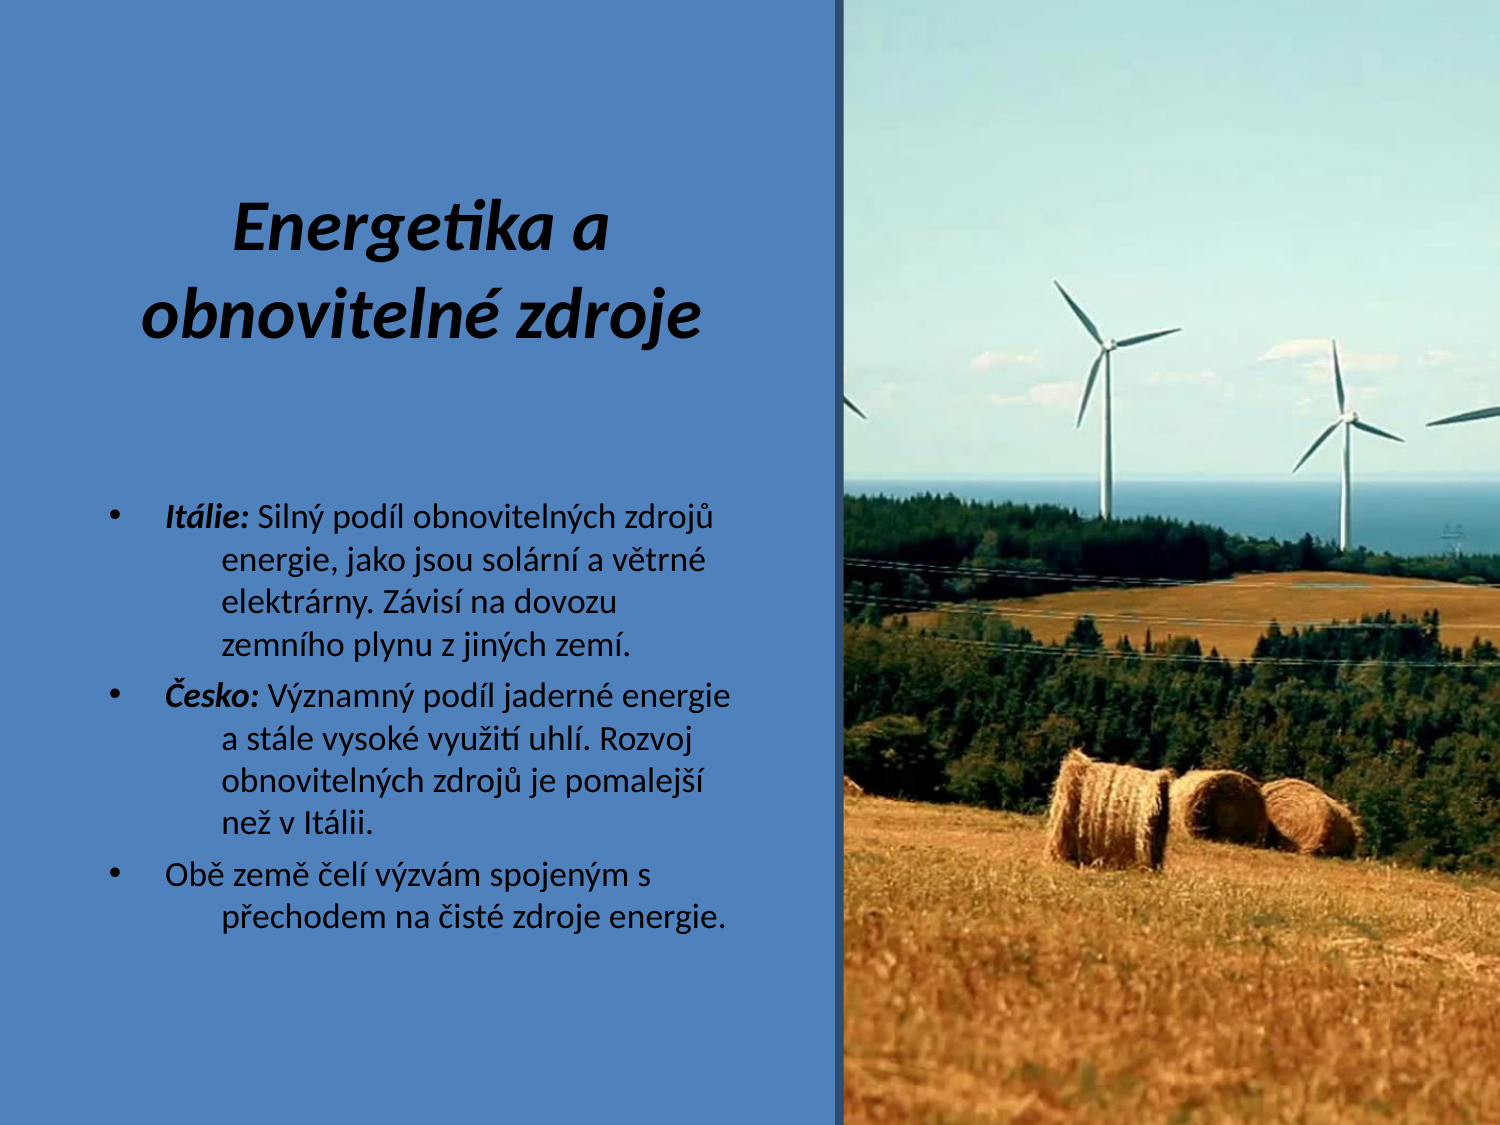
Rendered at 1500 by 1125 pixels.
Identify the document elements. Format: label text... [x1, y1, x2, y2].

title Energetika a obnovitelné zdroje [93, 125, 751, 405]
list Itálie: Silný podíl obnovitelných zdrojů energie, jako jsou solární a větrné elektrárny. Závisí na dovozu zemního plynu z jiných zemí. Česko: Významný podíl jaderné energie a stále vysoké využití uhlí. Rozvoj obnovitelných zdrojů je pomalejší než v Itálii. Obě země čelí výzvám spojeným s přechodem na čisté zdroje energie. [93, 405, 751, 1024]
text_box [0, 0, 843, 1125]
picture [843, 0, 1500, 1125]
